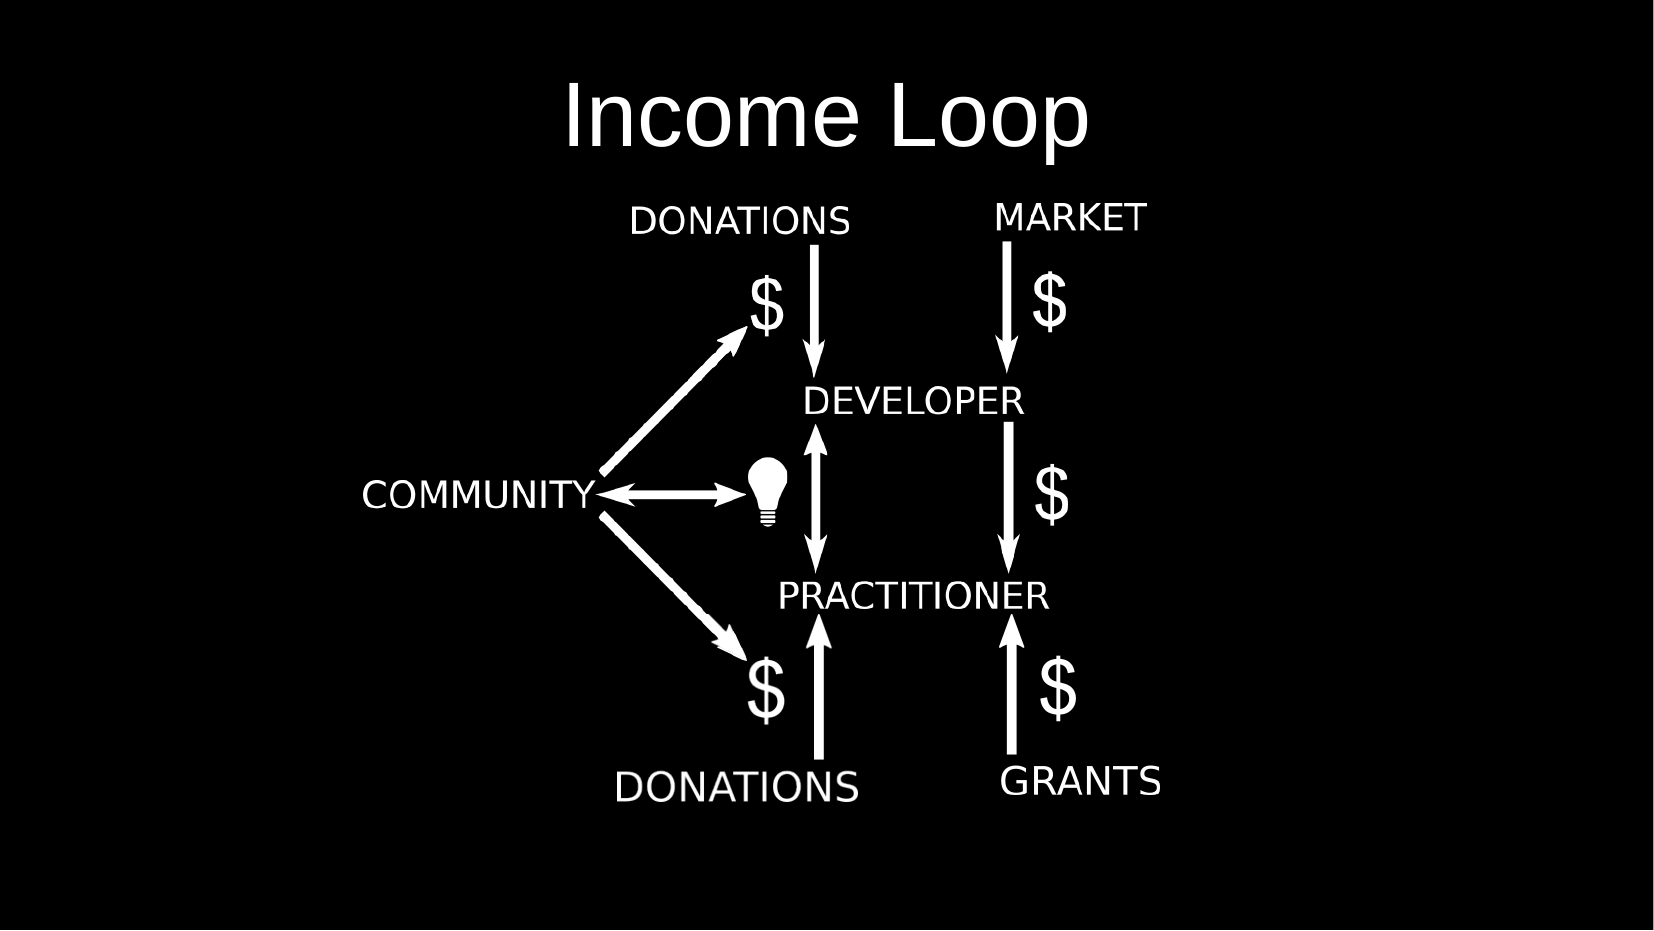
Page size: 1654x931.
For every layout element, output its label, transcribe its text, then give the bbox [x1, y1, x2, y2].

picture [363, 206, 858, 802]
title Income Loop [82, 37, 1571, 193]
picture [995, 203, 1147, 374]
picture [999, 614, 1160, 796]
picture [748, 386, 1068, 609]
